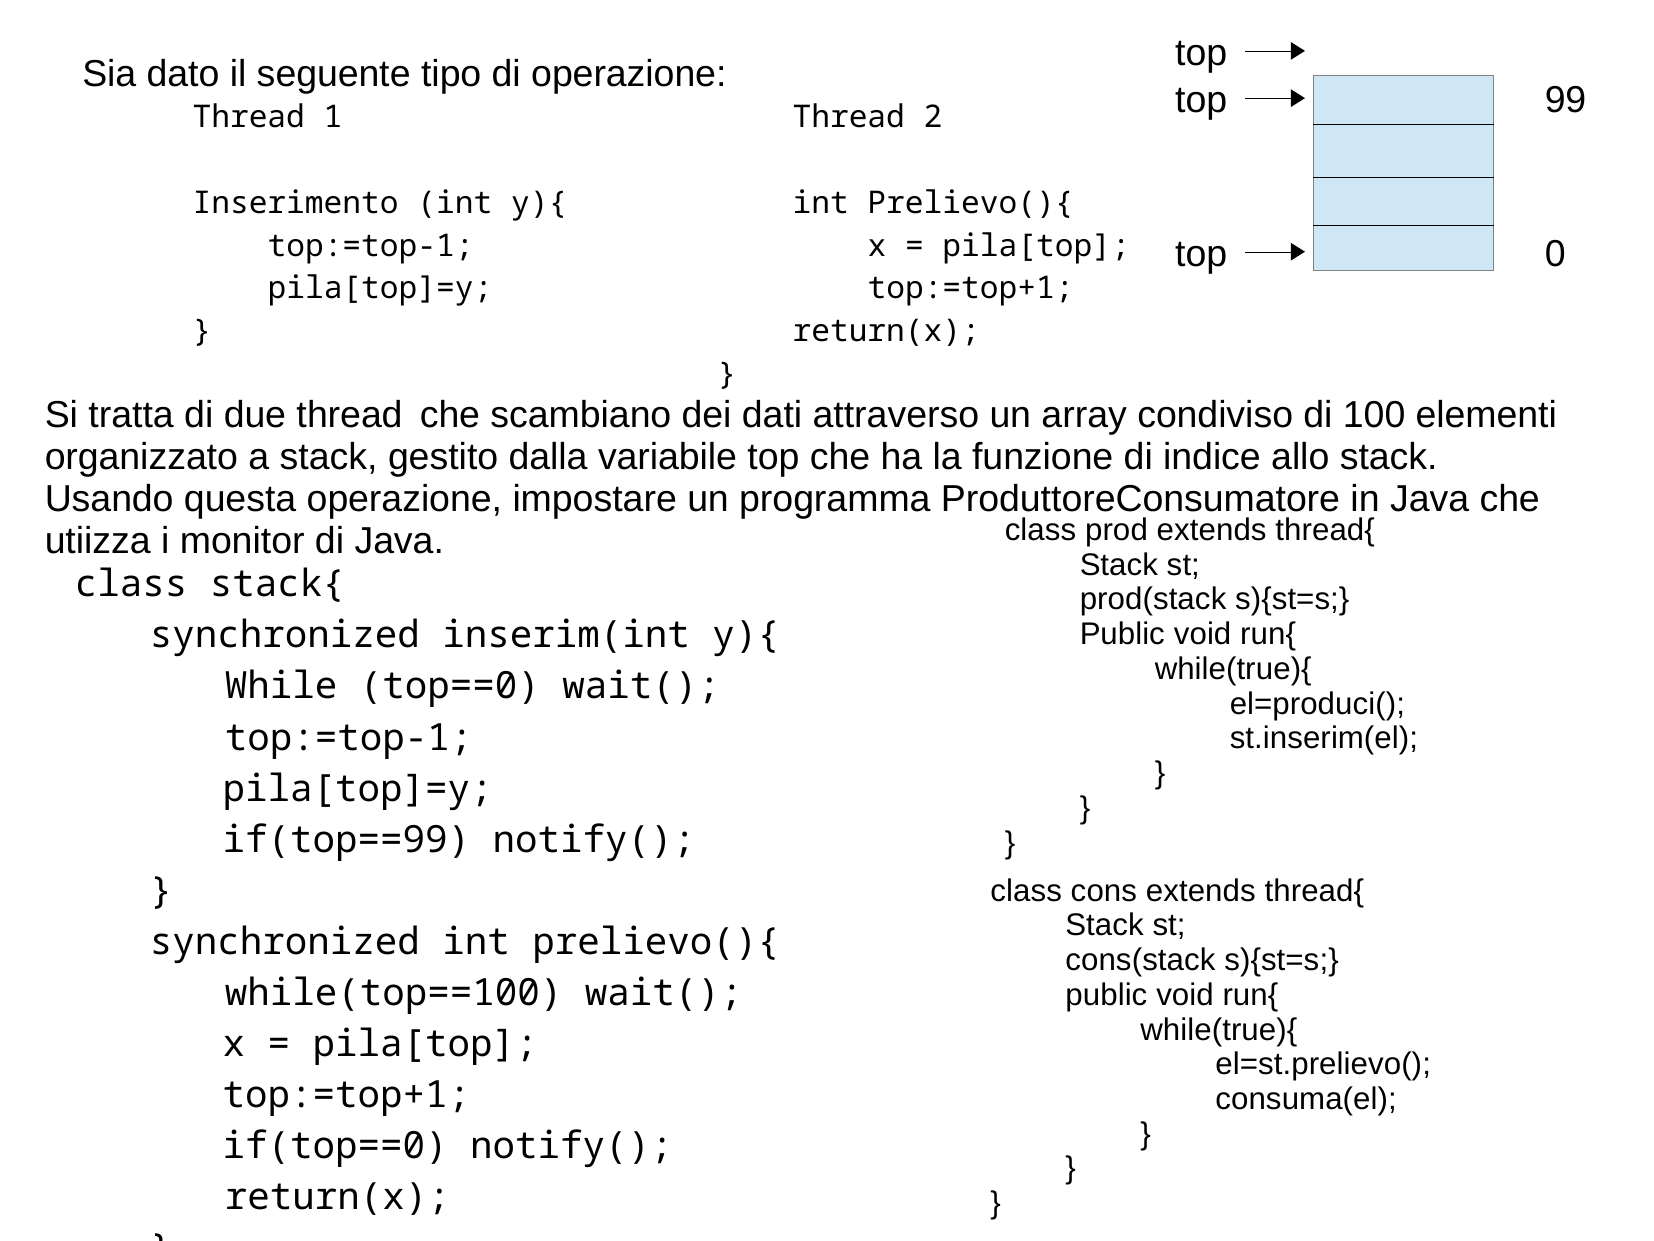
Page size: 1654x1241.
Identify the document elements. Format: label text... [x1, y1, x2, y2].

text_box top [1160, 224, 1281, 282]
text_box 99 [1530, 71, 1636, 129]
text_box [1313, 226, 1494, 271]
text_box class prod extends thread{ Stack st; prod(stack s){st=s;} Public void run{ while(true){ el=produci(); st.inserim(el); } } } [990, 505, 1621, 868]
text_box [1313, 178, 1494, 225]
text_box Sia dato il seguente tipo di operazione: Thread 1 Thread 2 Inserimento (int y){ int Prelievo(){ top:=top-1; x = pila[top]; pila[top]=y; top:=top+1; } return(x); } Si tratta di due thread che scambiano dei dati attraverso un array condiviso di 100 elementi organizzato a stack, gestito dalla variabile top che ha la funzione di indice allo stack. Usando questa operazione, impostare un programma ProduttoreConsumatore in Java che utiizza i monitor di Java. [30, 45, 1636, 526]
text_box top [1160, 71, 1281, 129]
text_box [1313, 125, 1494, 177]
text_box top [1160, 24, 1281, 71]
text_box class cons extends thread{ Stack st; cons(stack s){st=s;} public void run{ while(true){ el=st.prelievo(); consuma(el); } } } [975, 865, 1591, 1241]
text_box [1313, 75, 1494, 124]
text_box 0 [1530, 225, 1591, 282]
text_box class stack{ synchronized inserim(int y){ While (top==0) wait(); top:=top-1; pila[top]=y; if(top==99) notify(); } synchronized int prelievo(){ while(top==100) wait(); x = pila[top]; top:=top+1; if(top==0) notify(); return(x); } } [60, 549, 901, 1241]
